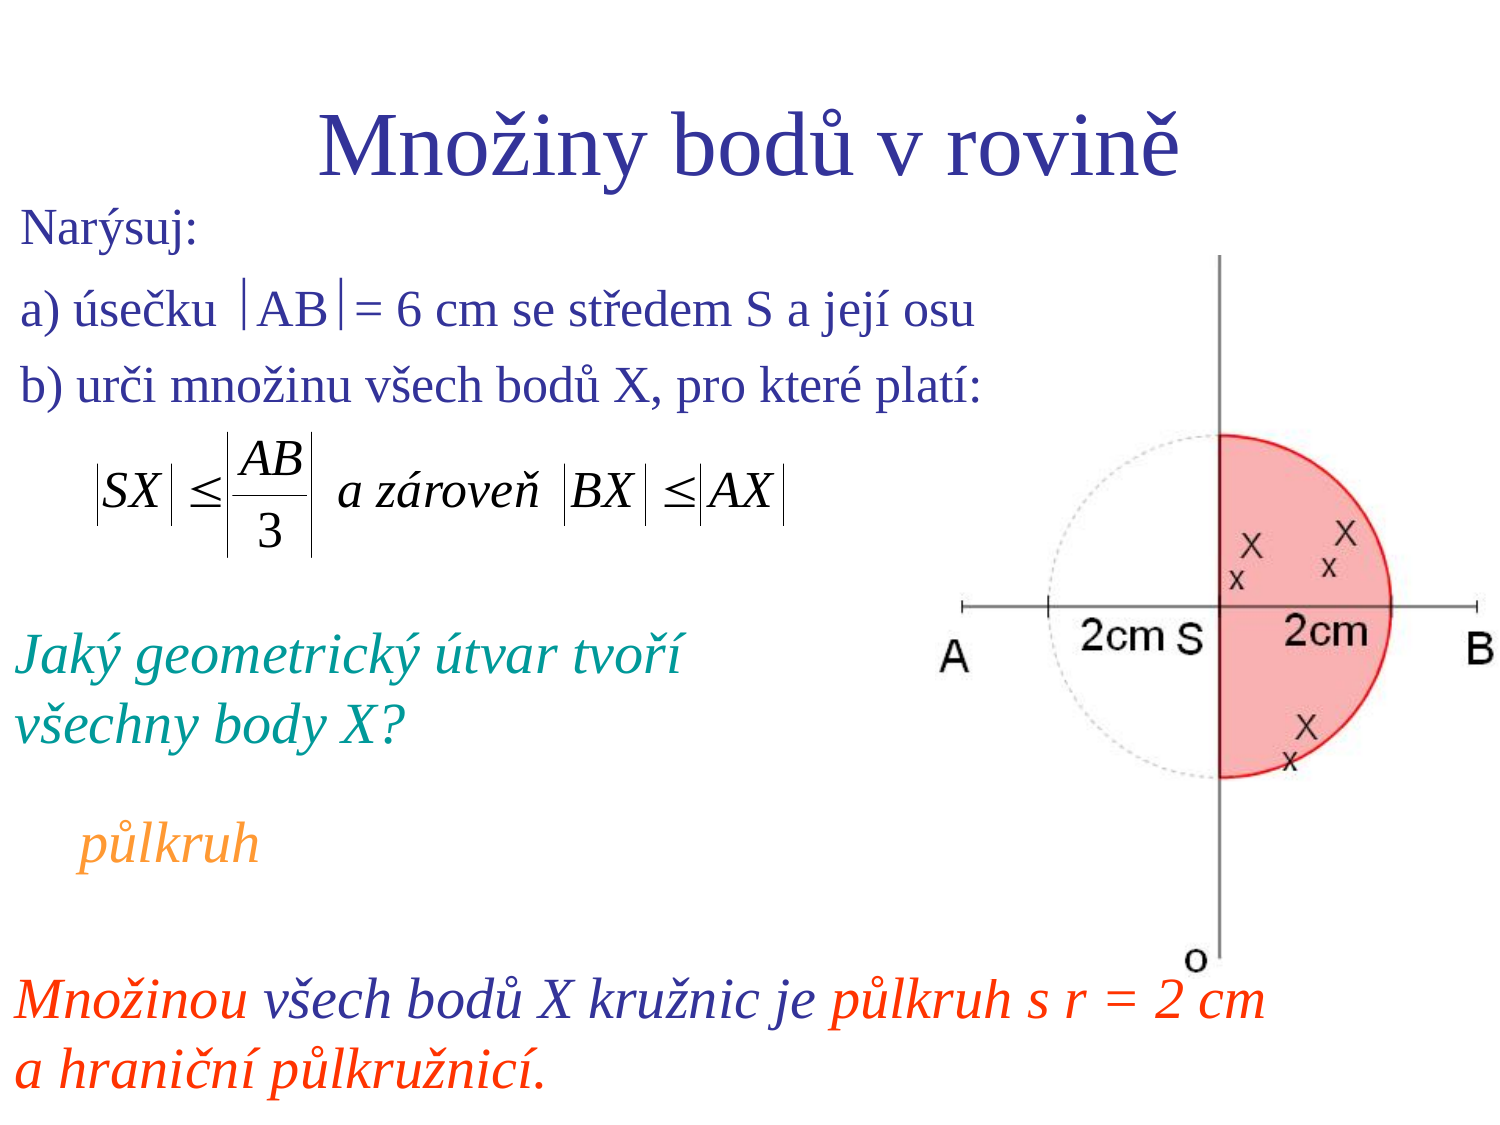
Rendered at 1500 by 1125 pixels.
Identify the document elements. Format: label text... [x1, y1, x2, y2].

picture [935, 255, 1500, 267]
text_box půlkruh [64, 796, 573, 882]
picture [935, 422, 1500, 979]
title Množiny bodů v rovině [75, 45, 1426, 184]
text_box Jaký geometrický útvar tvoří všechny body X? [0, 607, 774, 763]
text_box Narýsuj: [5, 184, 1500, 263]
text_box Množinou všech bodů X kružnic je půlkruh s r = 2 cm a hraniční půlkružnicí. [0, 952, 1500, 1108]
chart [88, 422, 798, 569]
text_box a) úsečku AB= 6 cm se středem S a její osu [5, 267, 1500, 343]
text_box b) urči množinu všech bodů X, pro které platí: [5, 343, 1500, 422]
